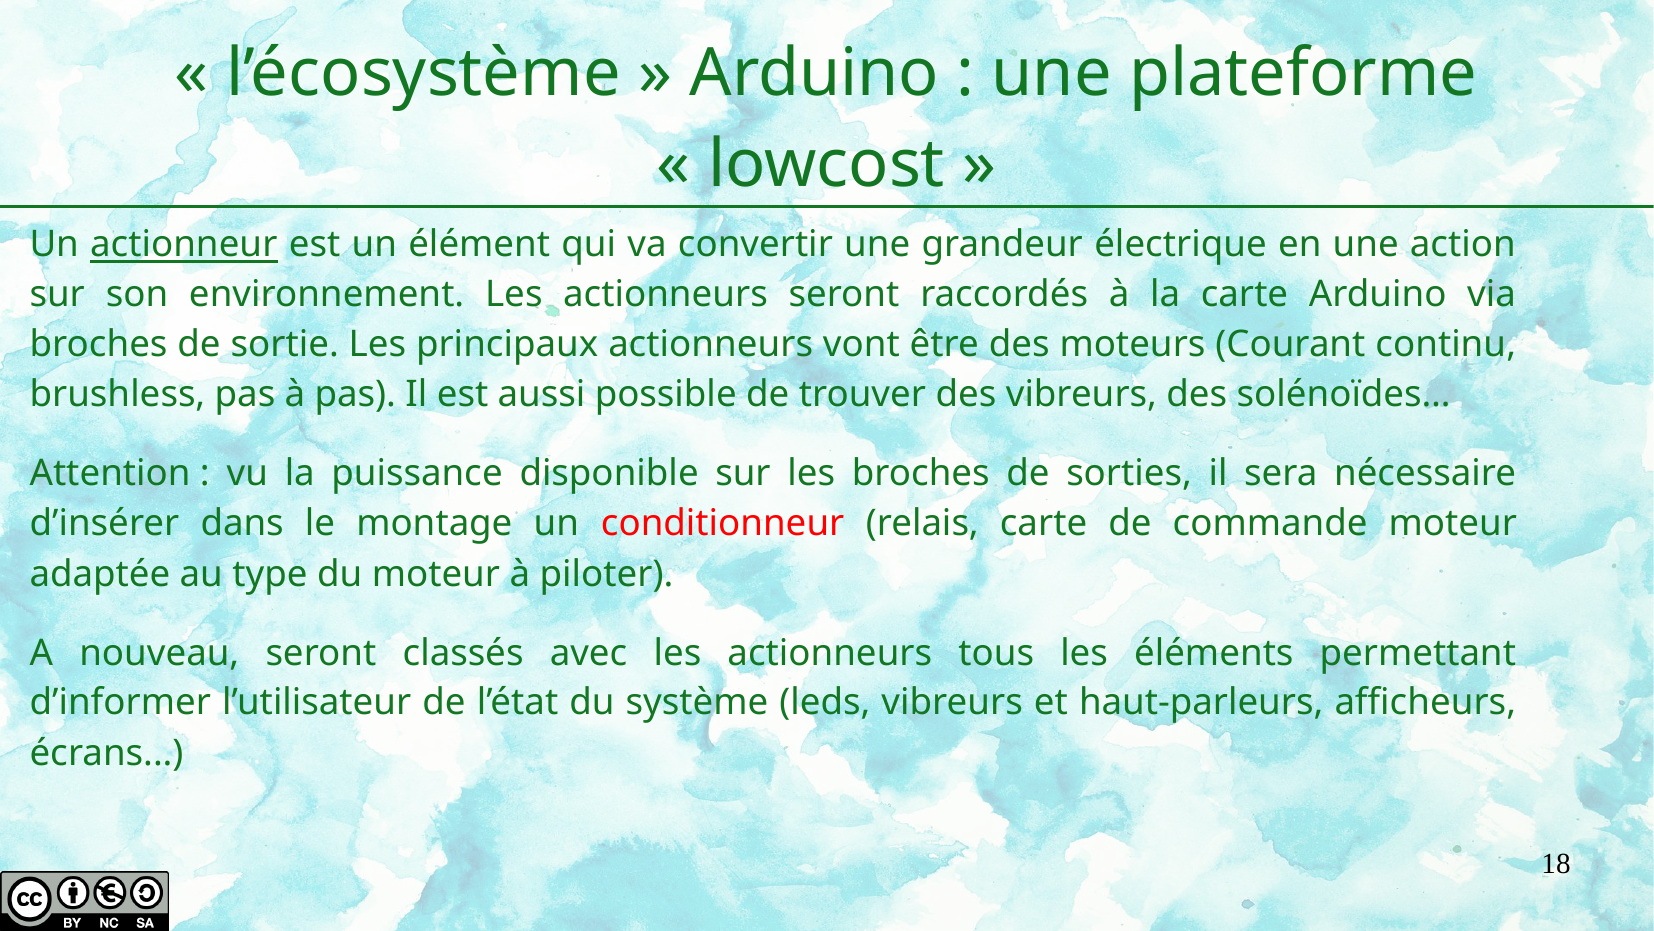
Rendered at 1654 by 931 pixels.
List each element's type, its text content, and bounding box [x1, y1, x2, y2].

picture [0, 871, 169, 931]
list Un actionneur est un élément qui va convertir une grandeur électrique en une action sur son environnement. Les actionneurs seront raccordés à la carte Arduino via broches de sortie. Les principaux actionneurs vont être des moteurs (Courant continu, brushless, pas à pas). Il est aussi possible de trouver des vibreurs, des solénoïdes… Attention : vu la puissance disponible sur les broches de sorties, il sera nécessaire d’insérer dans le montage un conditionneur (relais, carte de commande moteur adaptée au type du moteur à piloter). A nouveau, seront classés avec les actionneurs tous les éléments permettant d’informer l’utilisateur de l’état du système (leds, vibreurs et haut-parleurs, afficheurs, écrans...) [29, 217, 1518, 827]
title « l’écosystème » Arduino : une plateforme « lowcost » [82, 23, 1571, 206]
